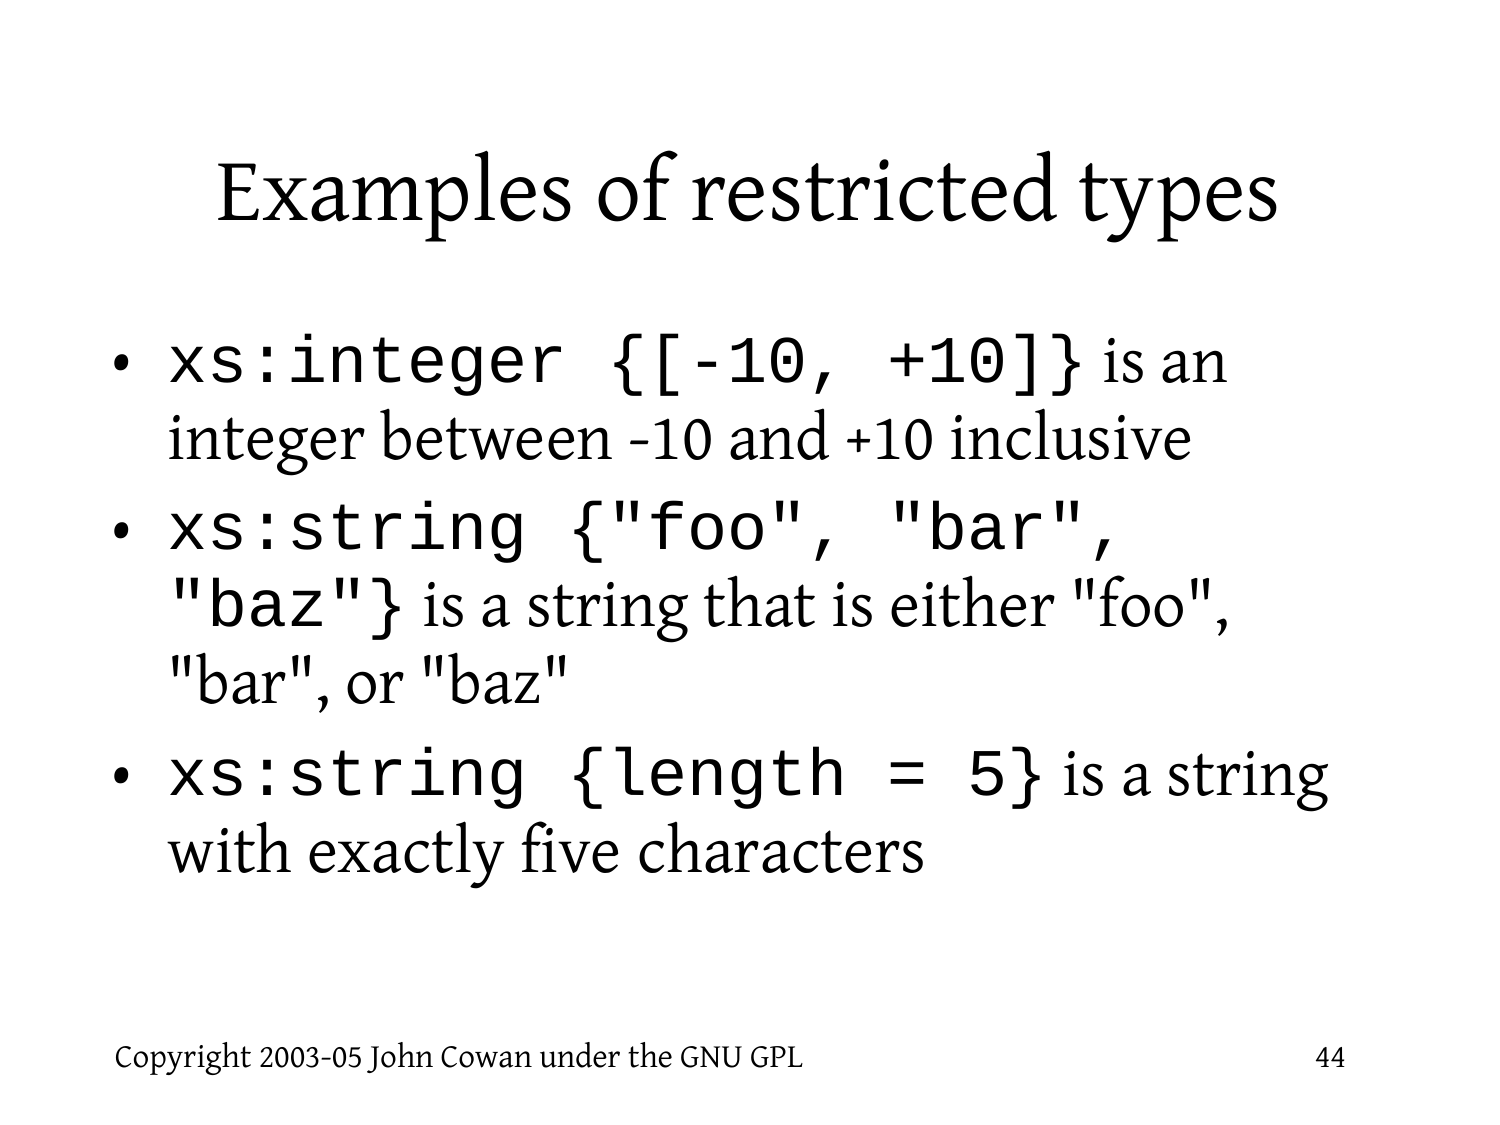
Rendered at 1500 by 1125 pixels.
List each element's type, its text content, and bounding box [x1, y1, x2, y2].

list xs:integer {[-10, +10]} is an integer between -10 and +10 inclusive xs:string {"foo", "bar", "baz"} is a string that is either "foo", "bar", or "baz" xs:string {length = 5} is a string with exactly five characters [112, 324, 1387, 1000]
title Examples of restricted types [112, 62, 1387, 324]
